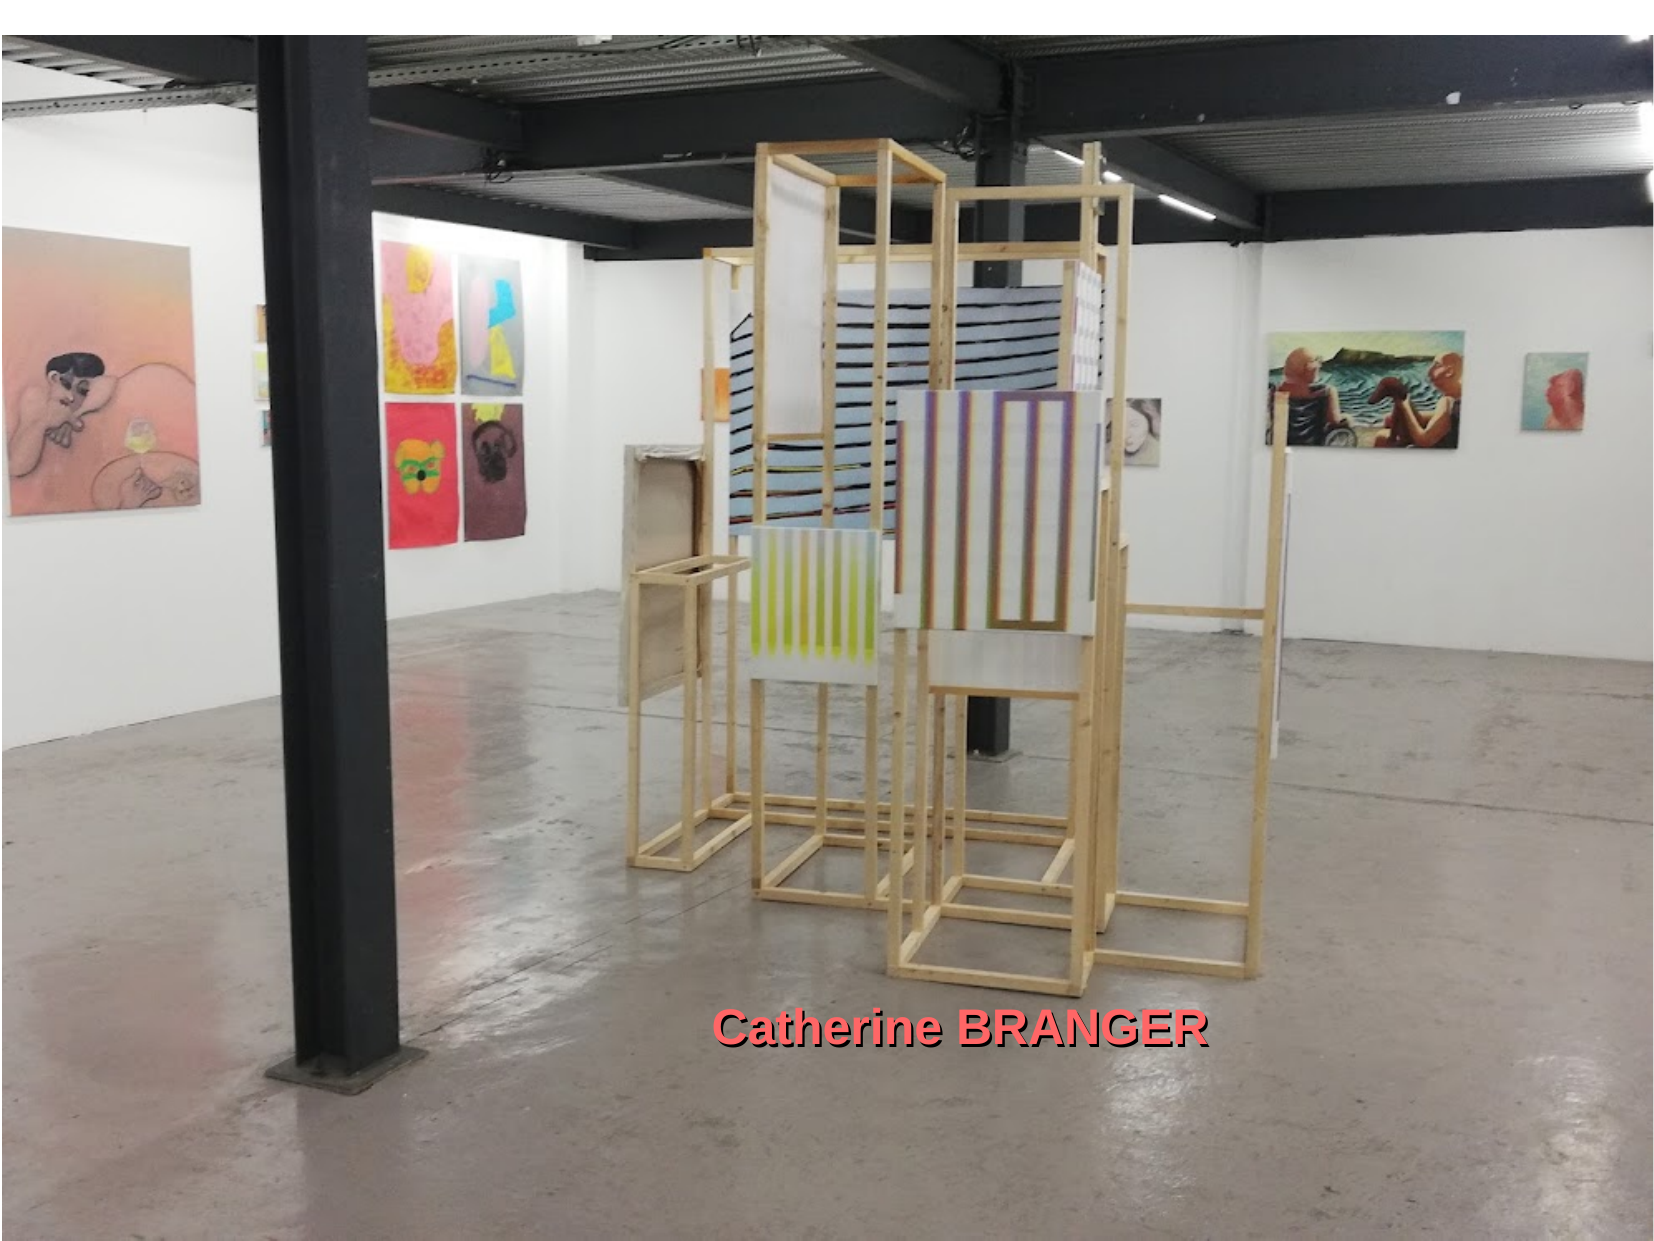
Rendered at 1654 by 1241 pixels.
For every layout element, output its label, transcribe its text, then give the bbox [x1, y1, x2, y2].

text_box Catherine BRANGER [696, 992, 1465, 1064]
picture [2, 35, 1654, 1241]
